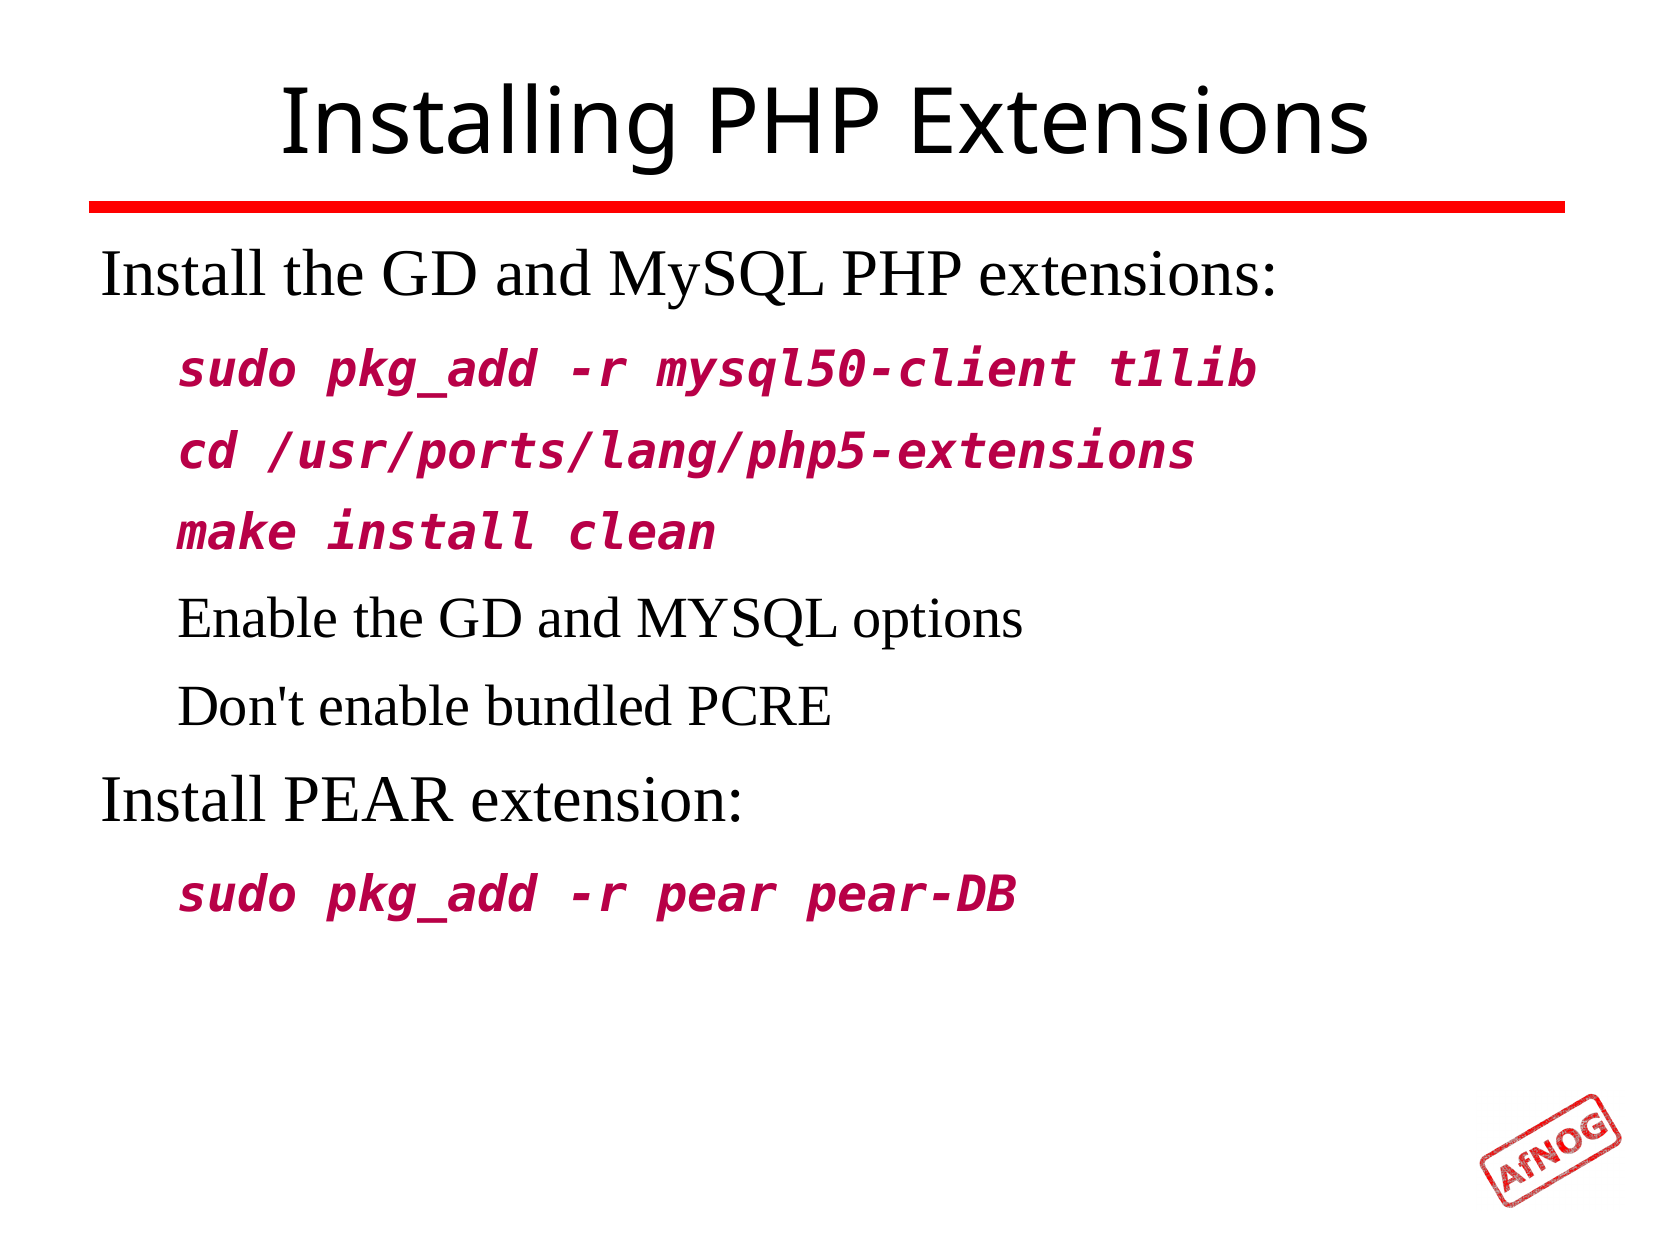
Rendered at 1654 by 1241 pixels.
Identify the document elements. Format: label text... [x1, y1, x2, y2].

title Installing PHP Extensions [88, 36, 1565, 200]
picture [1476, 1090, 1625, 1211]
list Install the GD and MySQL PHP extensions: sudo pkg_add -r mysql50-client t1lib cd /usr/ports/lang/php5-extensions make install clean Enable the GD and MYSQL options Don't enable bundled PCRE Install PEAR extension: sudo pkg_add -r pear pear-DB [82, 236, 1571, 1108]
